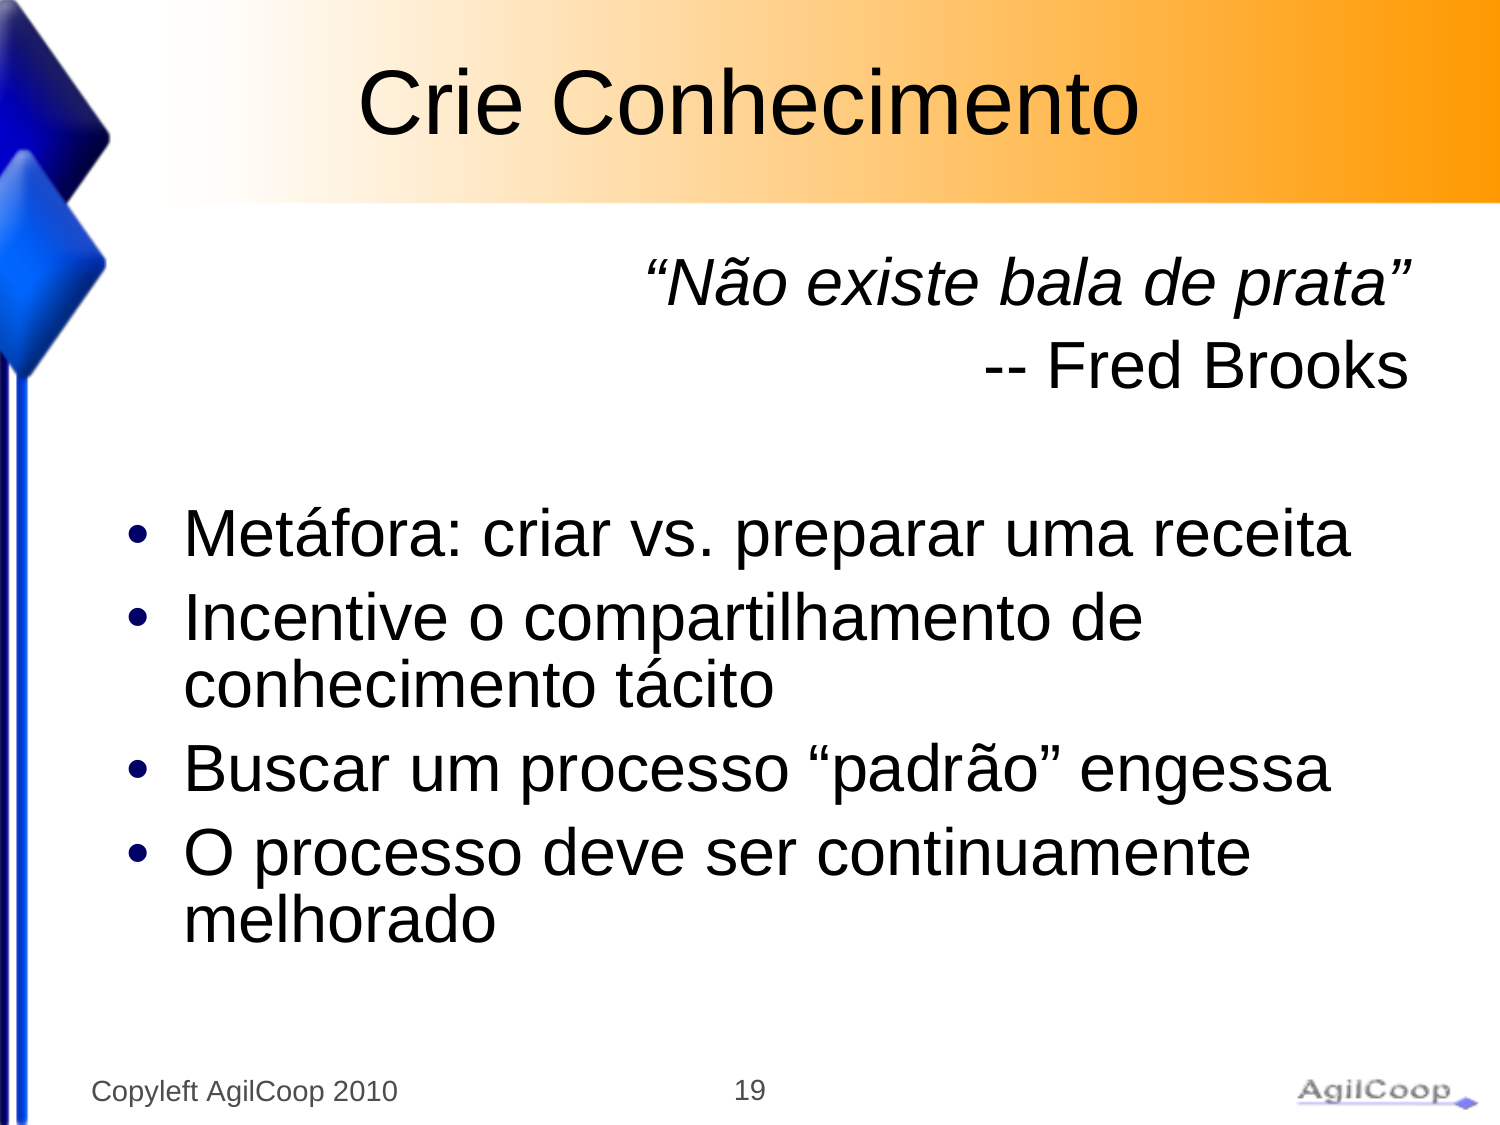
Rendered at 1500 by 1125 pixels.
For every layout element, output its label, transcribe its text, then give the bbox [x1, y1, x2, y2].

picture [0, 0, 1500, 1125]
title Crie Conhecimento [75, 8, 1426, 197]
list “Não existe bala de prata” -- Fred Brooks Metáfora: criar vs. preparar uma receita Incentive o compartilhamento de conhecimento tácito Buscar um processo “padrão” engessa O processo deve ser continuamente melhorado [112, 243, 1425, 1063]
